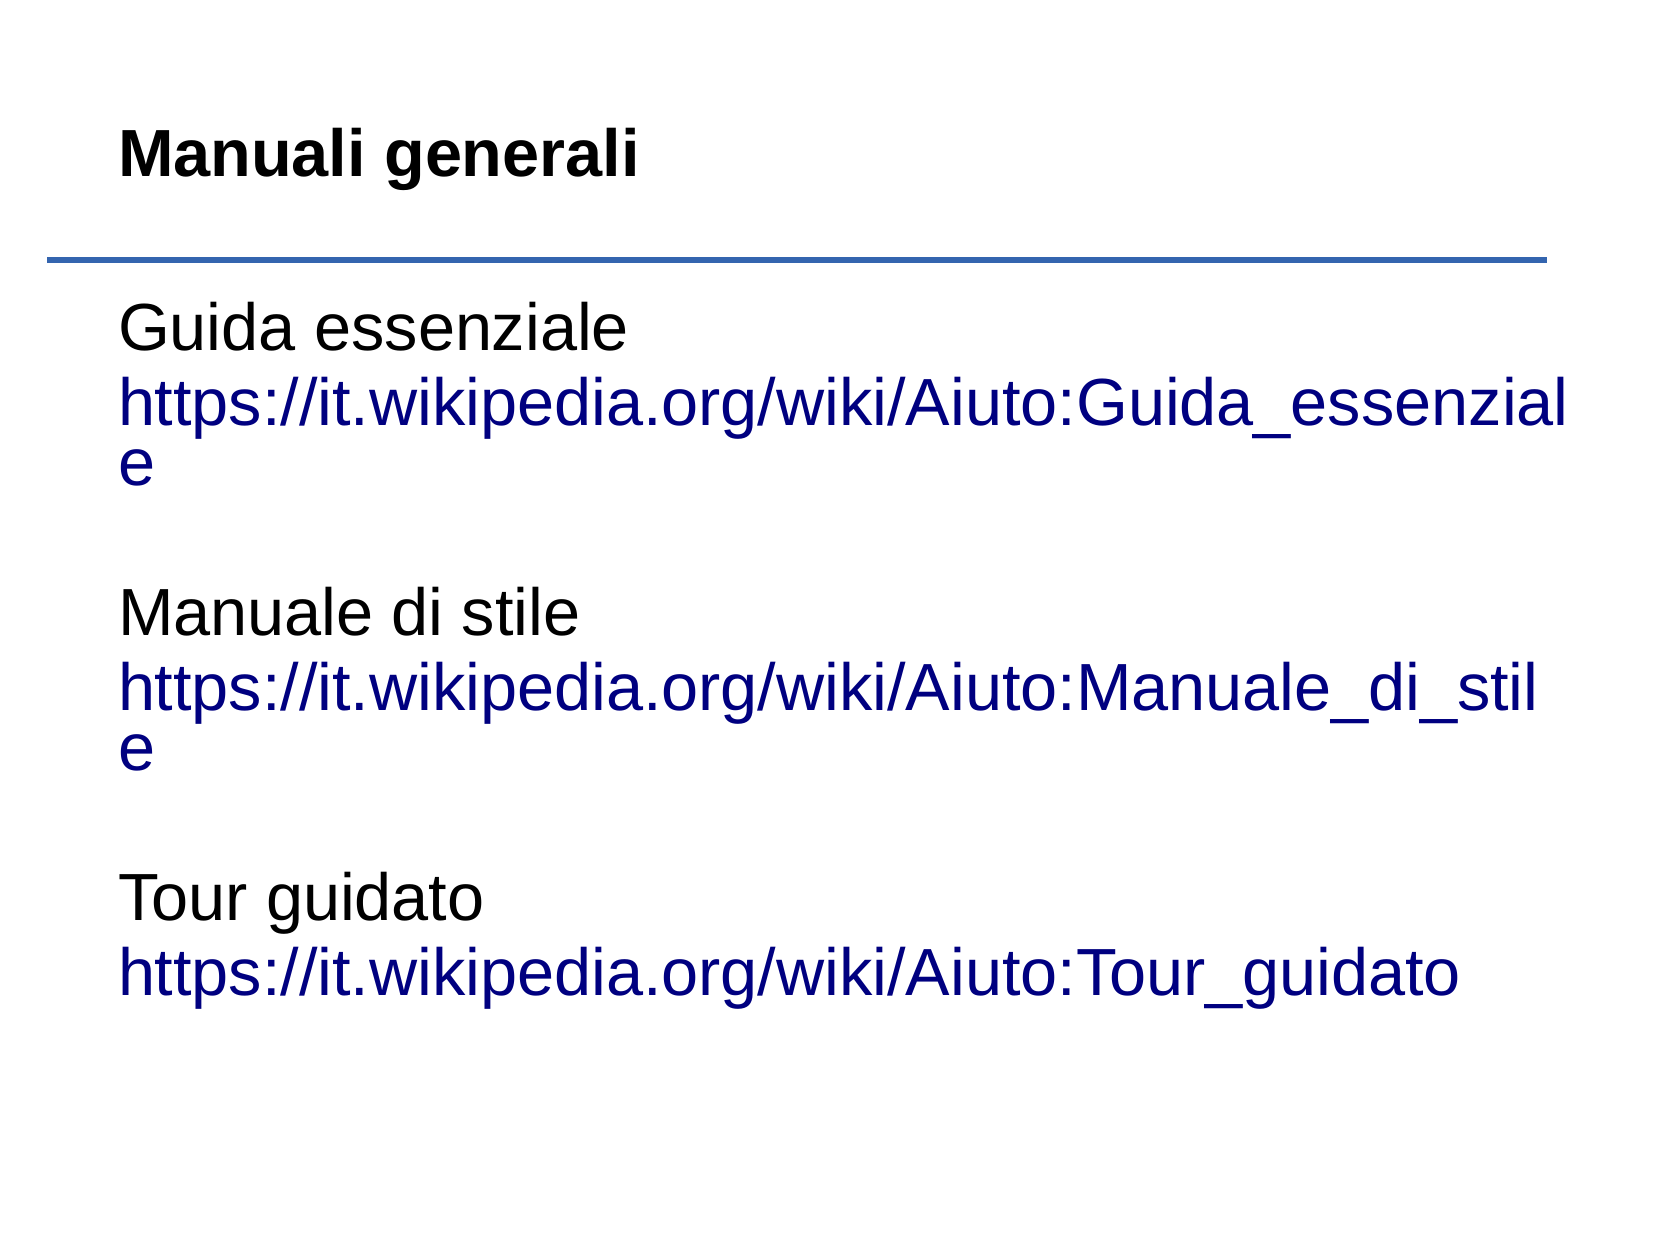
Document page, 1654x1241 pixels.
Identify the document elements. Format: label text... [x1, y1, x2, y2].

title Manuali generali [118, 49, 1571, 257]
subtitle Guida essenziale https://it.wikipedia.org/wiki/Aiuto:Guida_essenziale Manuale di stile https://it.wikipedia.org/wiki/Aiuto:Manuale_di_stile Tour guidato https://it.wikipedia.org/wiki/Aiuto:Tour_guidato [118, 290, 1571, 1170]
